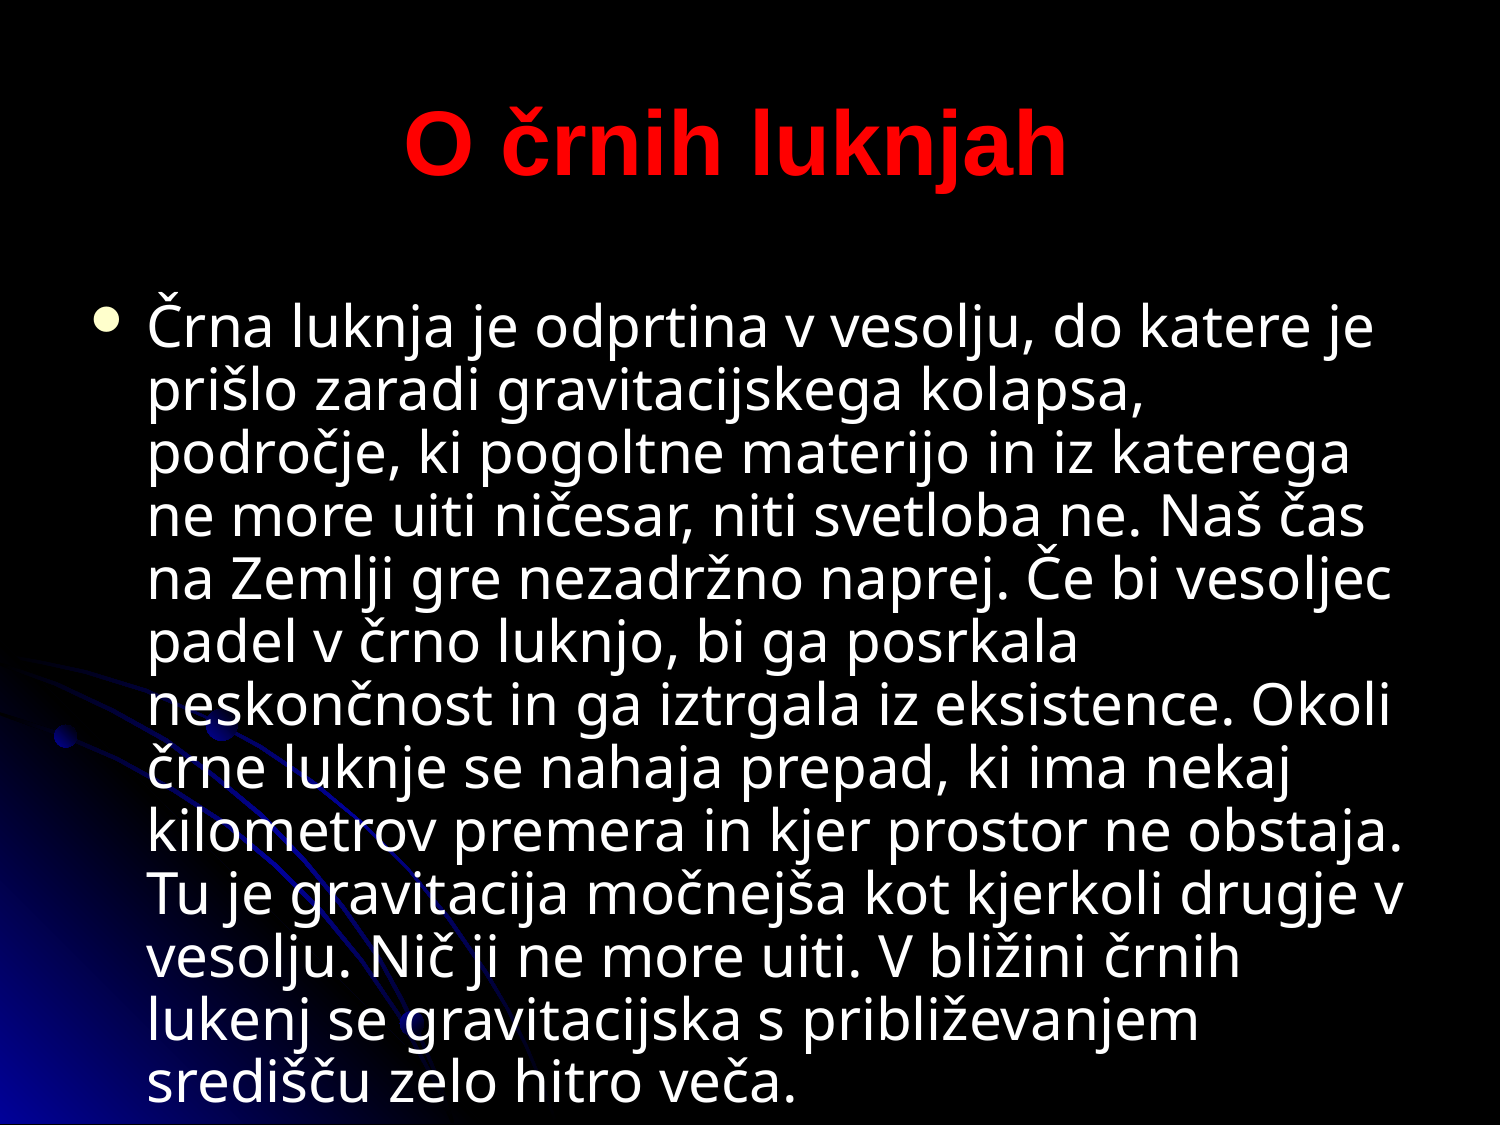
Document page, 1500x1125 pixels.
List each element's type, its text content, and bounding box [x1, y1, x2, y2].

title O črnih luknjah [75, 45, 1425, 233]
list Črna luknja je odprtina v vesolju, do katere je prišlo zaradi gravitacijskega kolapsa, področje, ki pogoltne materijo in iz katerega ne more uiti ničesar, niti svetloba ne. Naš čas na Zemlji gre nezadržno naprej. Če bi vesoljec padel v črno luknjo, bi ga posrkala neskončnost in ga iztrgala iz eksistence. Okoli črne luknje se nahaja prepad, ki ima nekaj kilometrov premera in kjer prostor ne obstaja. Tu je gravitacija močnejša kot kjerkoli drugje v vesolju. Nič ji ne more uiti. V bližini črnih lukenj se gravitacijska s približevanjem središču zelo hitro veča. [75, 208, 1424, 1005]
